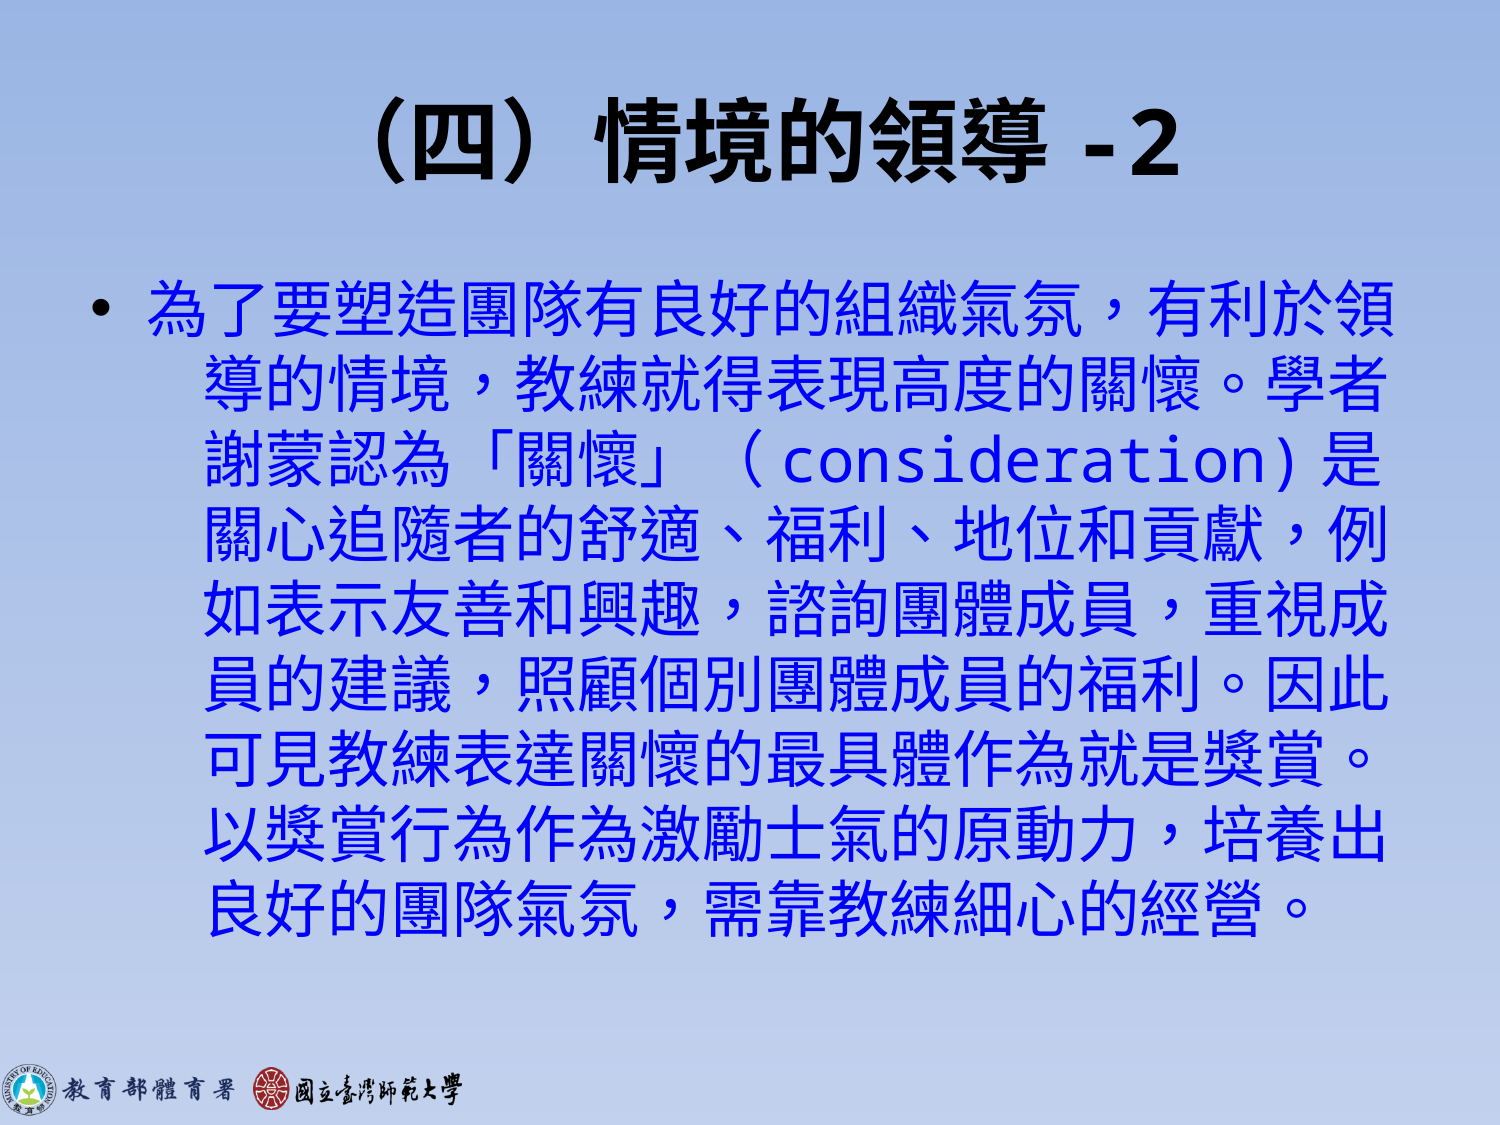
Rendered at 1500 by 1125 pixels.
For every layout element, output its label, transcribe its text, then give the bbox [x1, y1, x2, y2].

title （四）情境的領導-2 [75, 45, 1426, 233]
list 為了要塑造團隊有良好的組織氣氛，有利於領導的情境，教練就得表現高度的關懷。學者謝蒙認為「關懷」（consideration)是關心追隨者的舒適、福利、地位和貢獻，例如表示友善和興趣，諮詢團體成員，重視成員的建議，照顧個別團體成員的福利。因此可見教練表達關懷的最具體作為就是獎賞。以獎賞行為作為激勵士氣的原動力，培養出良好的團隊氣氛，需靠教練細心的經營。 [75, 262, 1426, 1005]
